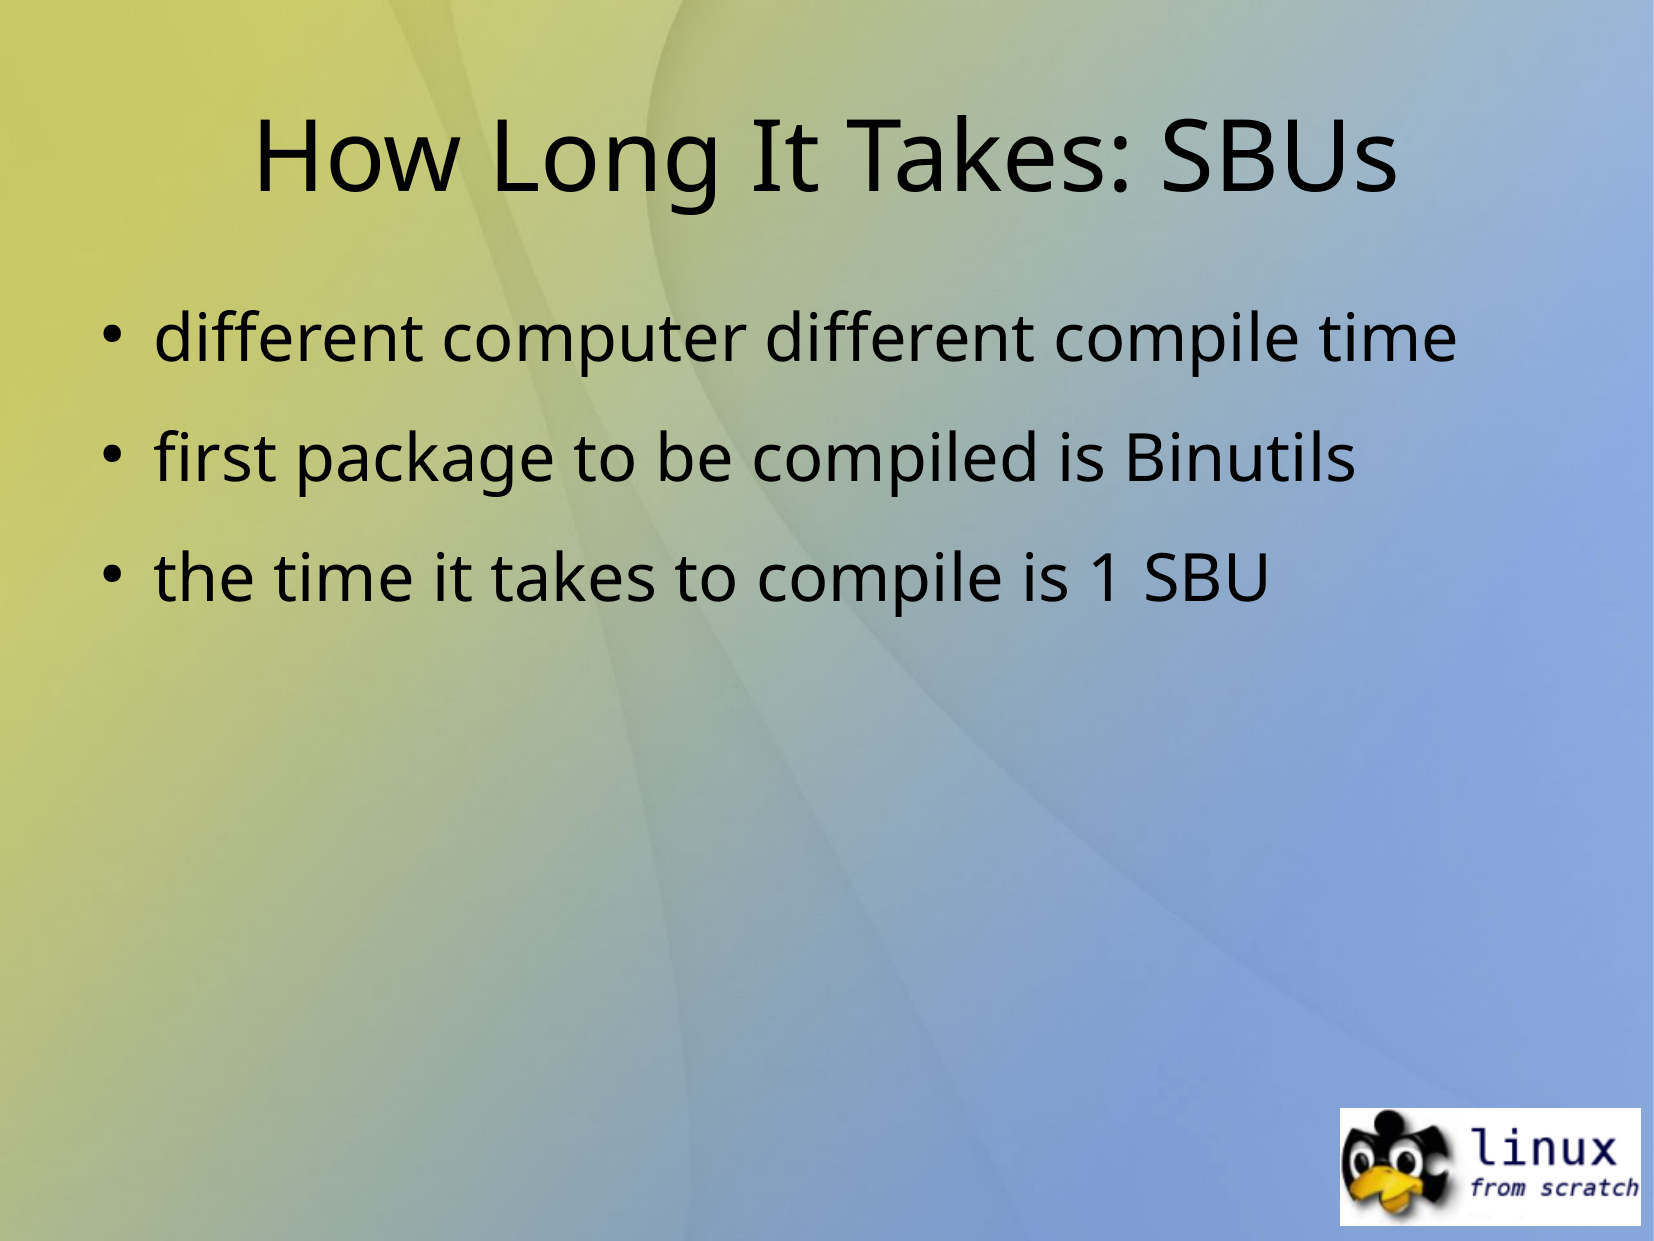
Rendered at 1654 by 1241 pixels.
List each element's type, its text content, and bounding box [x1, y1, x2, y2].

list different computer different compile time first package to be compiled is Binutils the time it takes to compile is 1 SBU [82, 290, 1571, 1094]
picture [0, 0, 1654, 1241]
title How Long It Takes: SBUs [82, 56, 1571, 250]
